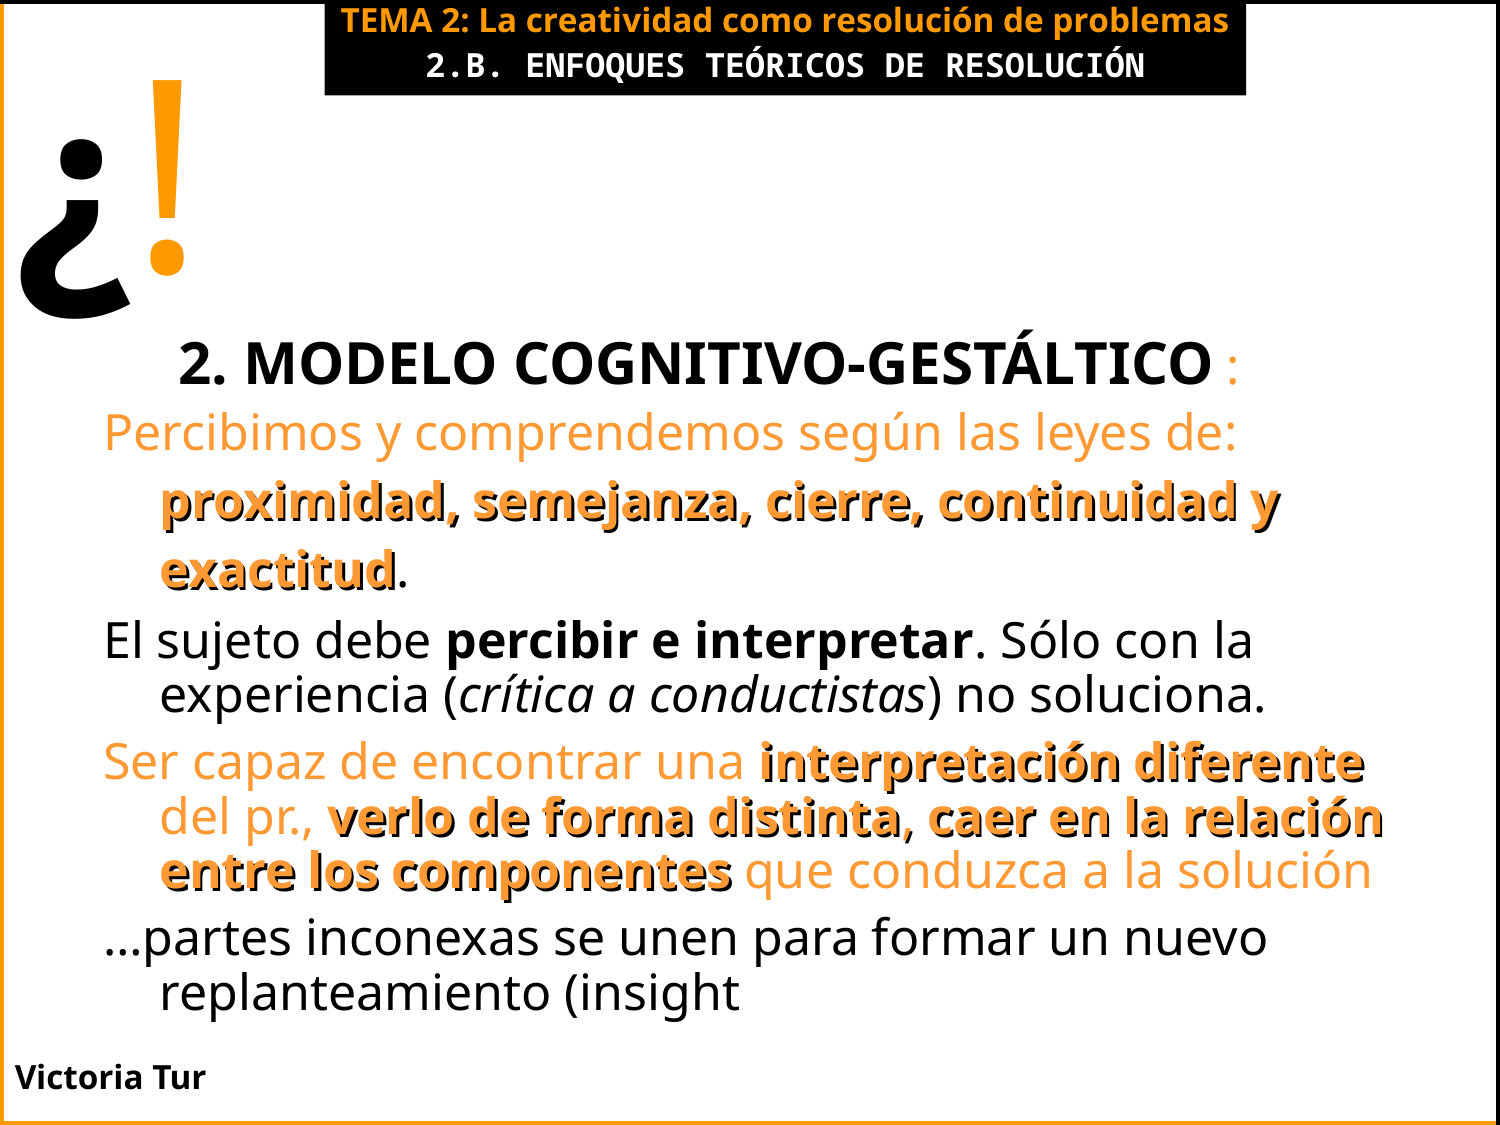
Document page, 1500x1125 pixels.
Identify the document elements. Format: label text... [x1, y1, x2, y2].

list 2. MODELO COGNITIVO-GESTÁLTICO : Percibimos y comprendemos según las leyes de: proximidad, semejanza, cierre, continuidad y exactitud. El sujeto debe percibir e interpretar. Sólo con la experiencia (crítica a conductistas) no soluciona. Ser capaz de encontrar una interpretación diferente del pr., verlo de forma distinta, caer en la relación entre los componentes que conduzca a la solución …partes inconexas se unen para formar un nuevo replanteamiento (insight [88, 326, 1439, 1112]
